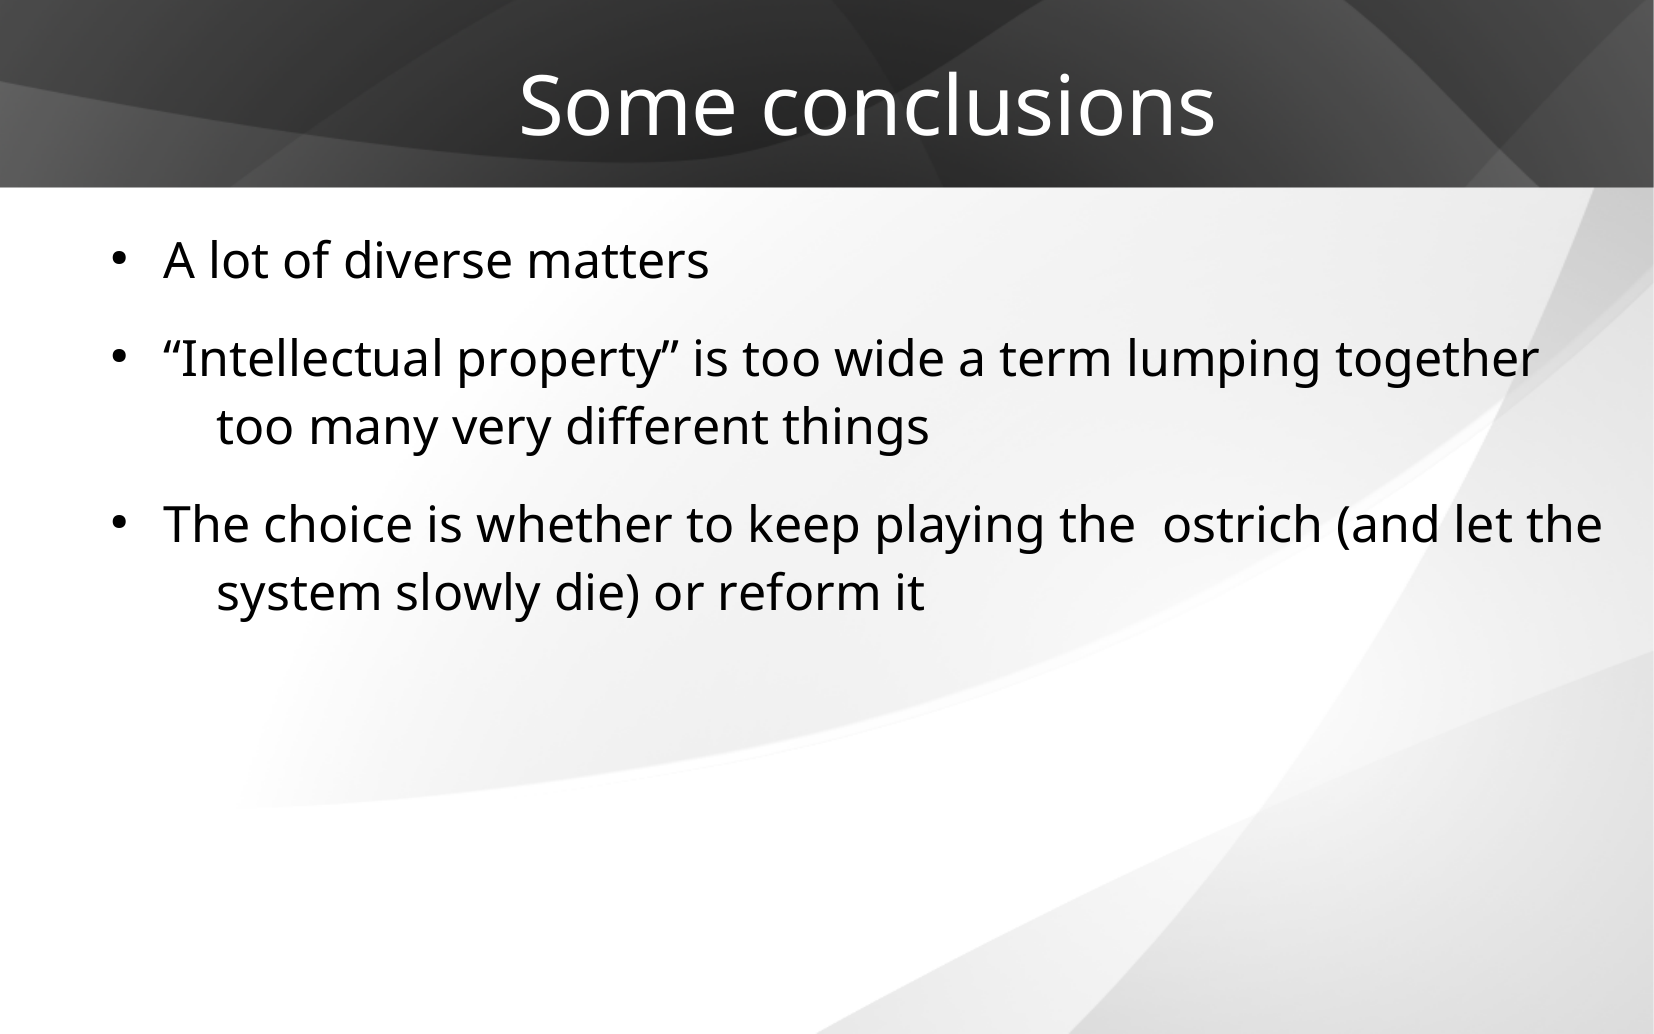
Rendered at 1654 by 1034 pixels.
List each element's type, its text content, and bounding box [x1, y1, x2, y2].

list A lot of diverse matters “Intellectual property” is too wide a term lumping together too many very different things The choice is whether to keep playing the ostrich (and let the system slowly die) or reform it [75, 225, 1613, 1013]
title Some conclusions [124, 0, 1613, 208]
picture [0, 0, 1654, 1034]
